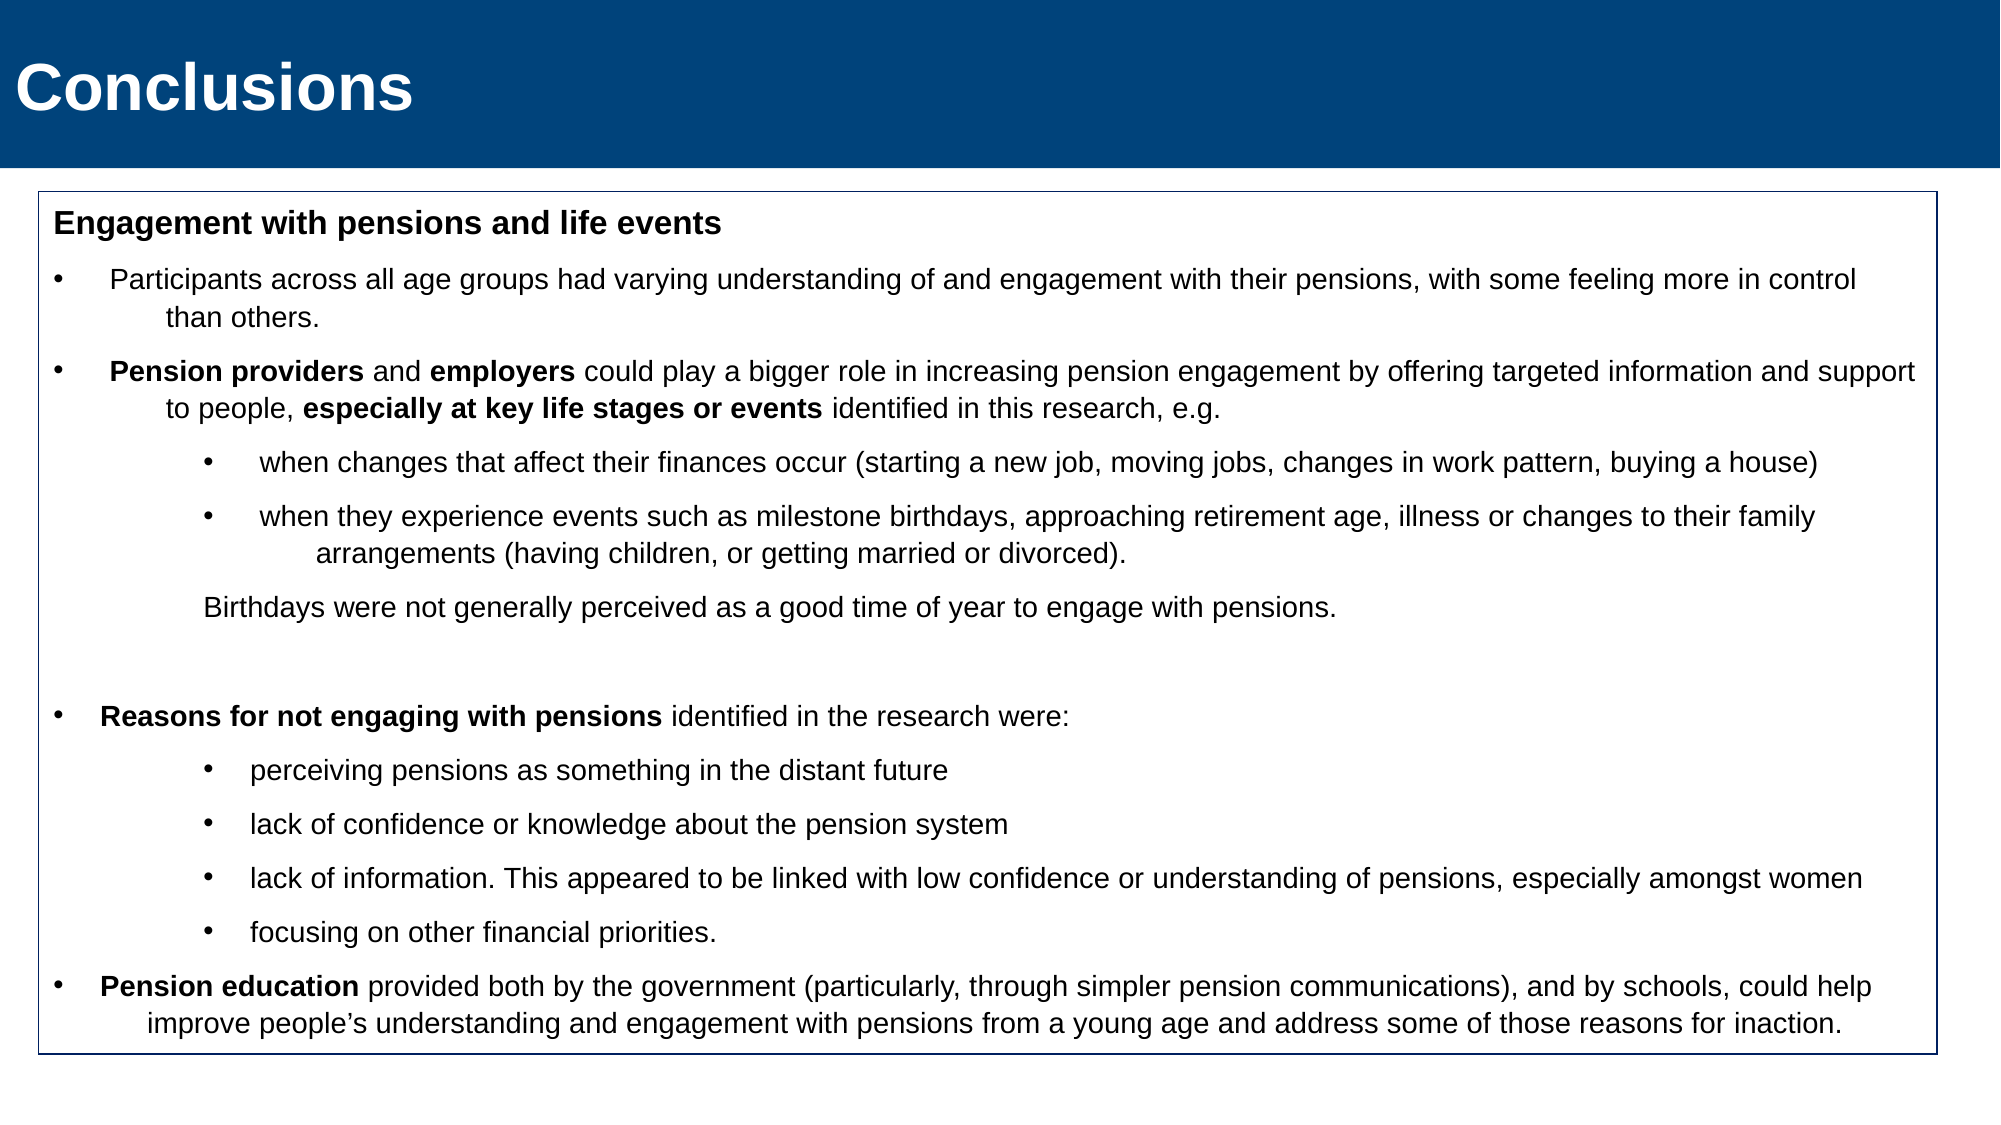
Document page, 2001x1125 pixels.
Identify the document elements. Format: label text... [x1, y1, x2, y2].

text_box Engagement with pensions and life events Participants across all age groups had varying understanding of and engagement with their pensions, with some feeling more in control than others. Pension providers and employers could play a bigger role in increasing pension engagement by offering targeted information and support to people, especially at key life stages or events identified in this research, e.g. when changes that affect their finances occur (starting a new job, moving jobs, changes in work pattern, buying a house) when they experience events such as milestone birthdays, approaching retirement age, illness or changes to their family arrangements (having children, or getting married or divorced). Birthdays were not generally perceived as a good time of year to engage with pensions. Reasons for not engaging with pensions identified in the research were: perceiving pensions as something in the distant future lack of confidence or knowledge about the pension system lack of information. This appeared to be linked with low confidence or understanding of pensions, especially amongst women focusing on other financial priorities. Pension education provided both by the government (particularly, through simpler pension communications), and by schools, could help improve people’s understanding and engagement with pensions from a young age and address some of those reasons for inaction. [38, 191, 1938, 1054]
title Conclusions [0, 0, 2000, 169]
